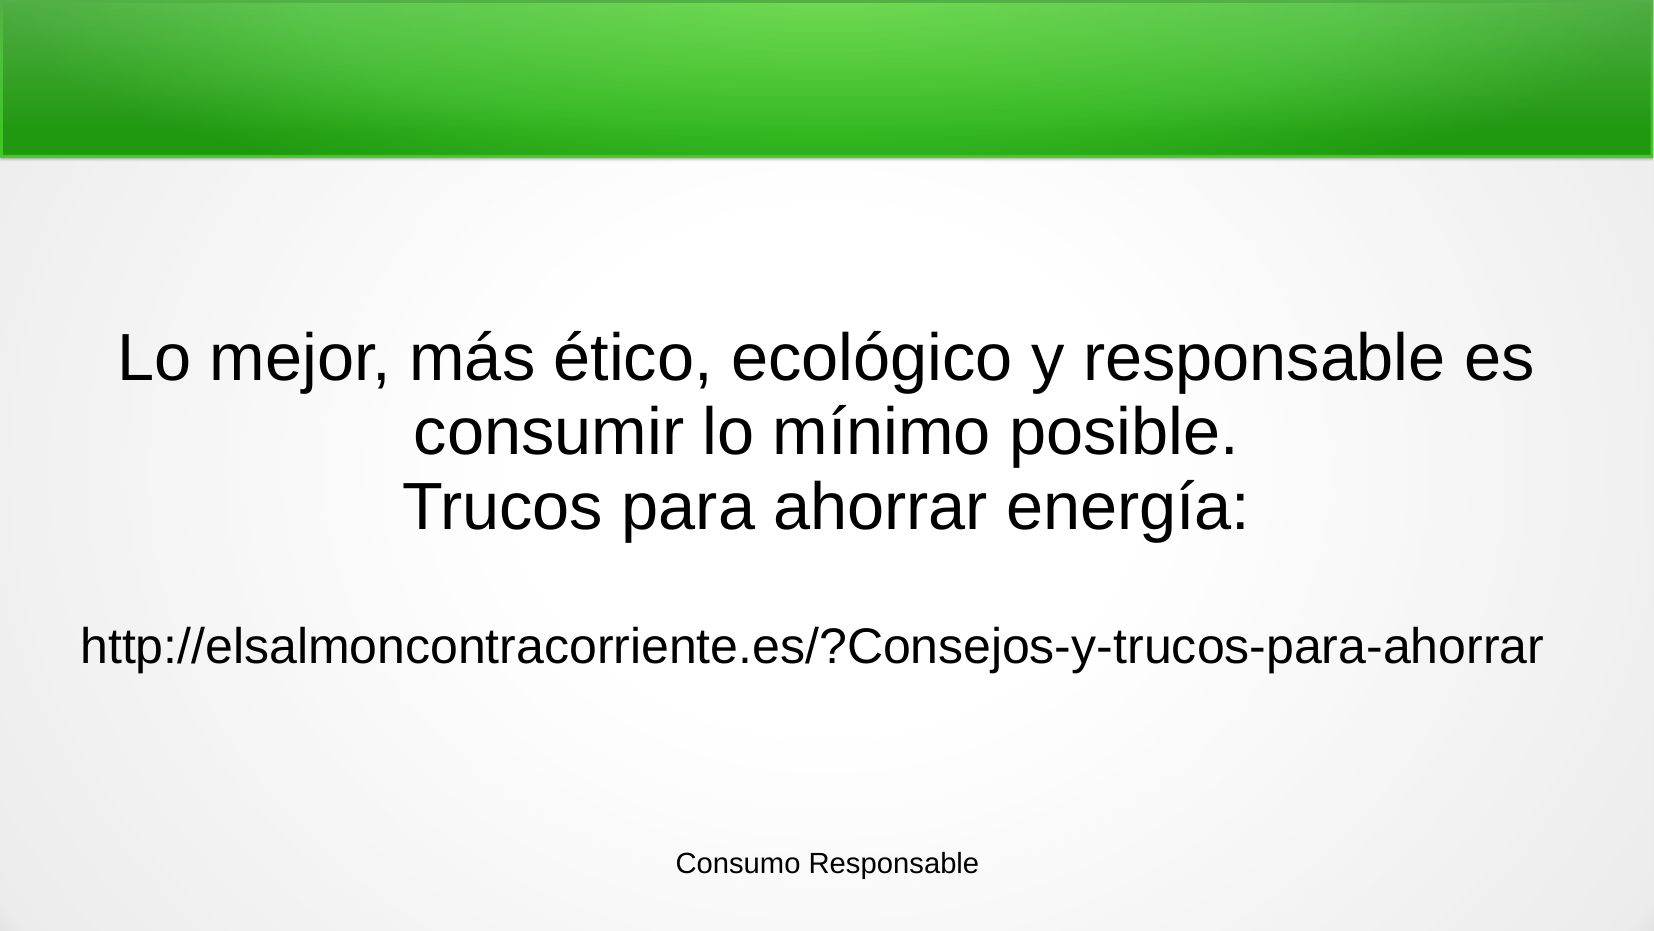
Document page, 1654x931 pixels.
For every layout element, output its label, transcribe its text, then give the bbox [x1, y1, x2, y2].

subtitle Lo mejor, más ético, ecológico y responsable es consumir lo mínimo posible. Trucos para ahorrar energía: http://elsalmoncontracorriente.es/?Consejos-y-trucos-para-ahorrar [70, 212, 1583, 782]
